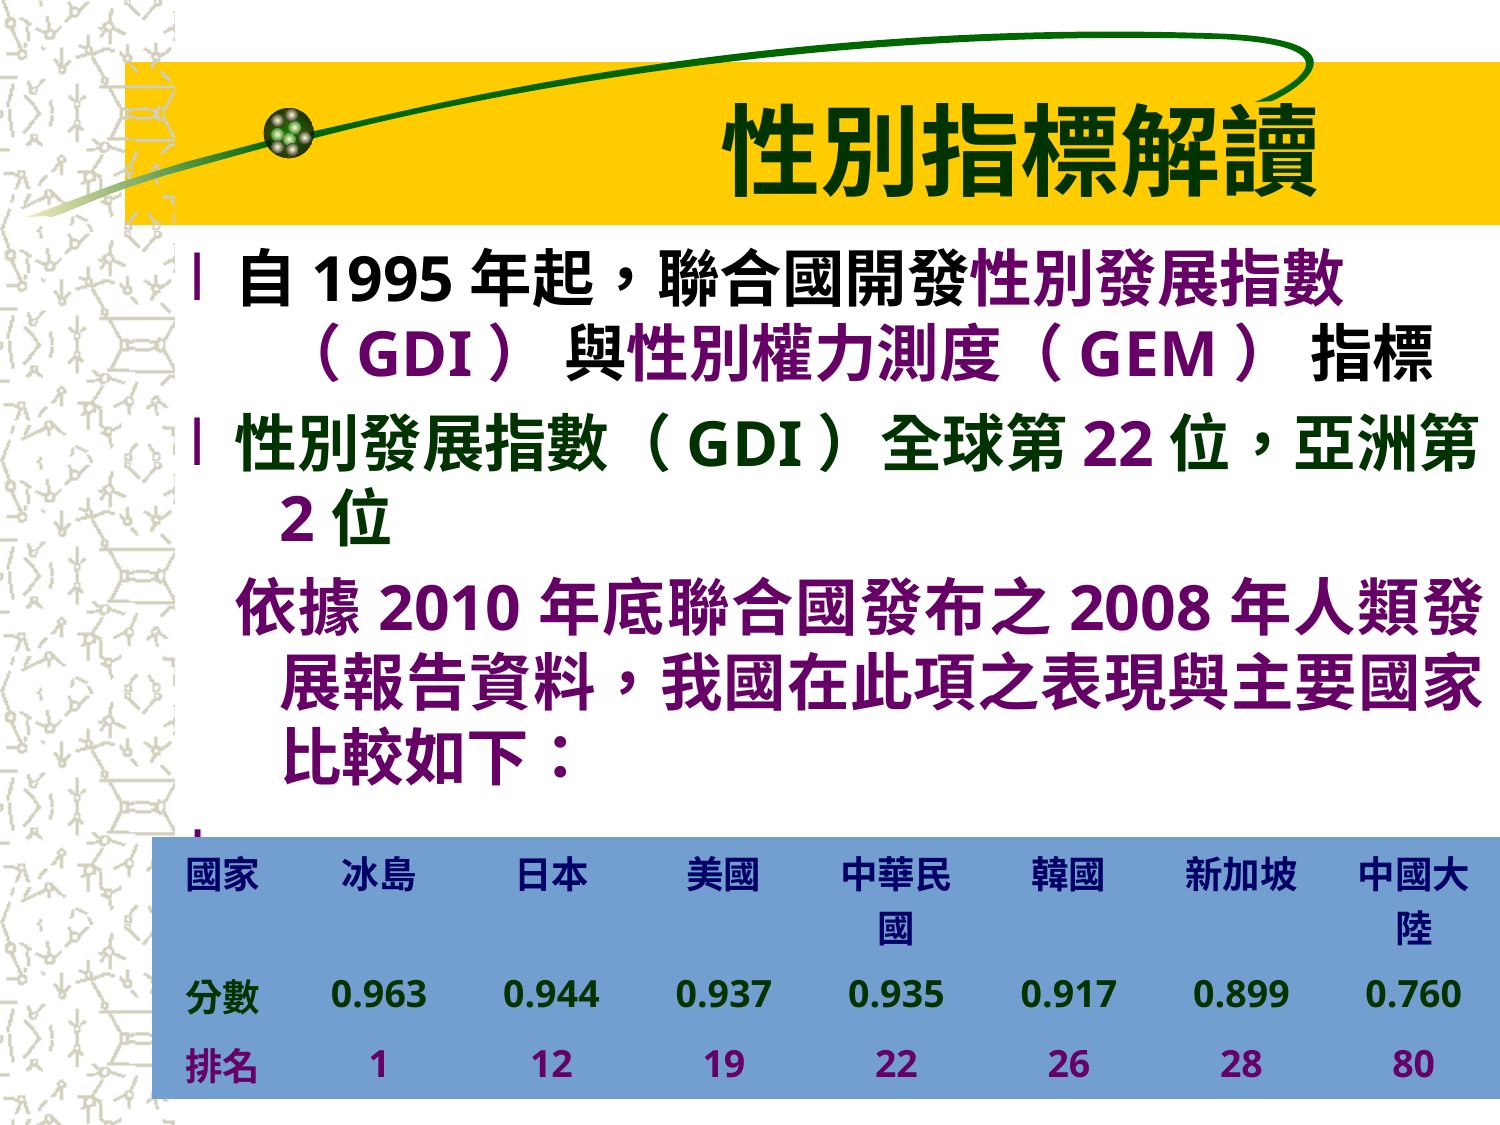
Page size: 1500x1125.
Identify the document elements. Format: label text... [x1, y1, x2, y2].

table_cell 排名 [152, 1030, 293, 1099]
table_header 新加坡 [1155, 837, 1328, 961]
table_header 冰島 [293, 837, 465, 961]
table_cell 0.760 [1328, 961, 1500, 1030]
table_cell 0.917 [983, 961, 1155, 1030]
table_cell 0.899 [1155, 961, 1328, 1030]
table_header 中國大陸 [1328, 837, 1500, 961]
table_cell 12 [465, 1030, 638, 1099]
table_header 國家 [152, 837, 293, 961]
table_cell 19 [638, 1030, 810, 1099]
table_cell 1 [293, 1030, 465, 1099]
table_cell 80 [1328, 1030, 1500, 1099]
table_cell 28 [1155, 1030, 1328, 1099]
title 性別指標解讀 [41, 78, 1500, 209]
table_cell 26 [983, 1030, 1155, 1099]
table_cell 0.935 [810, 961, 983, 1030]
table_cell 0.963 [293, 961, 465, 1030]
table_header 韓國 [983, 837, 1155, 961]
table_header 中華民國 [810, 837, 983, 961]
table_cell 0.944 [465, 961, 638, 1030]
table_cell 22 [810, 1030, 983, 1099]
table_cell 分數 [152, 961, 293, 1030]
list 自1995年起，聯合國開發性別發展指數（GDI） 與性別權力測度（GEM） 指標 性別發展指數（GDI）全球第22位，亞洲第2位 依據2010年底聯合國發布之2008年人類發展報告資料，我國在此項之表現與主要國家比較如下： [174, 231, 1500, 837]
table_cell 0.937 [638, 961, 810, 1030]
table_header 美國 [638, 837, 810, 961]
table_header 日本 [465, 837, 638, 961]
